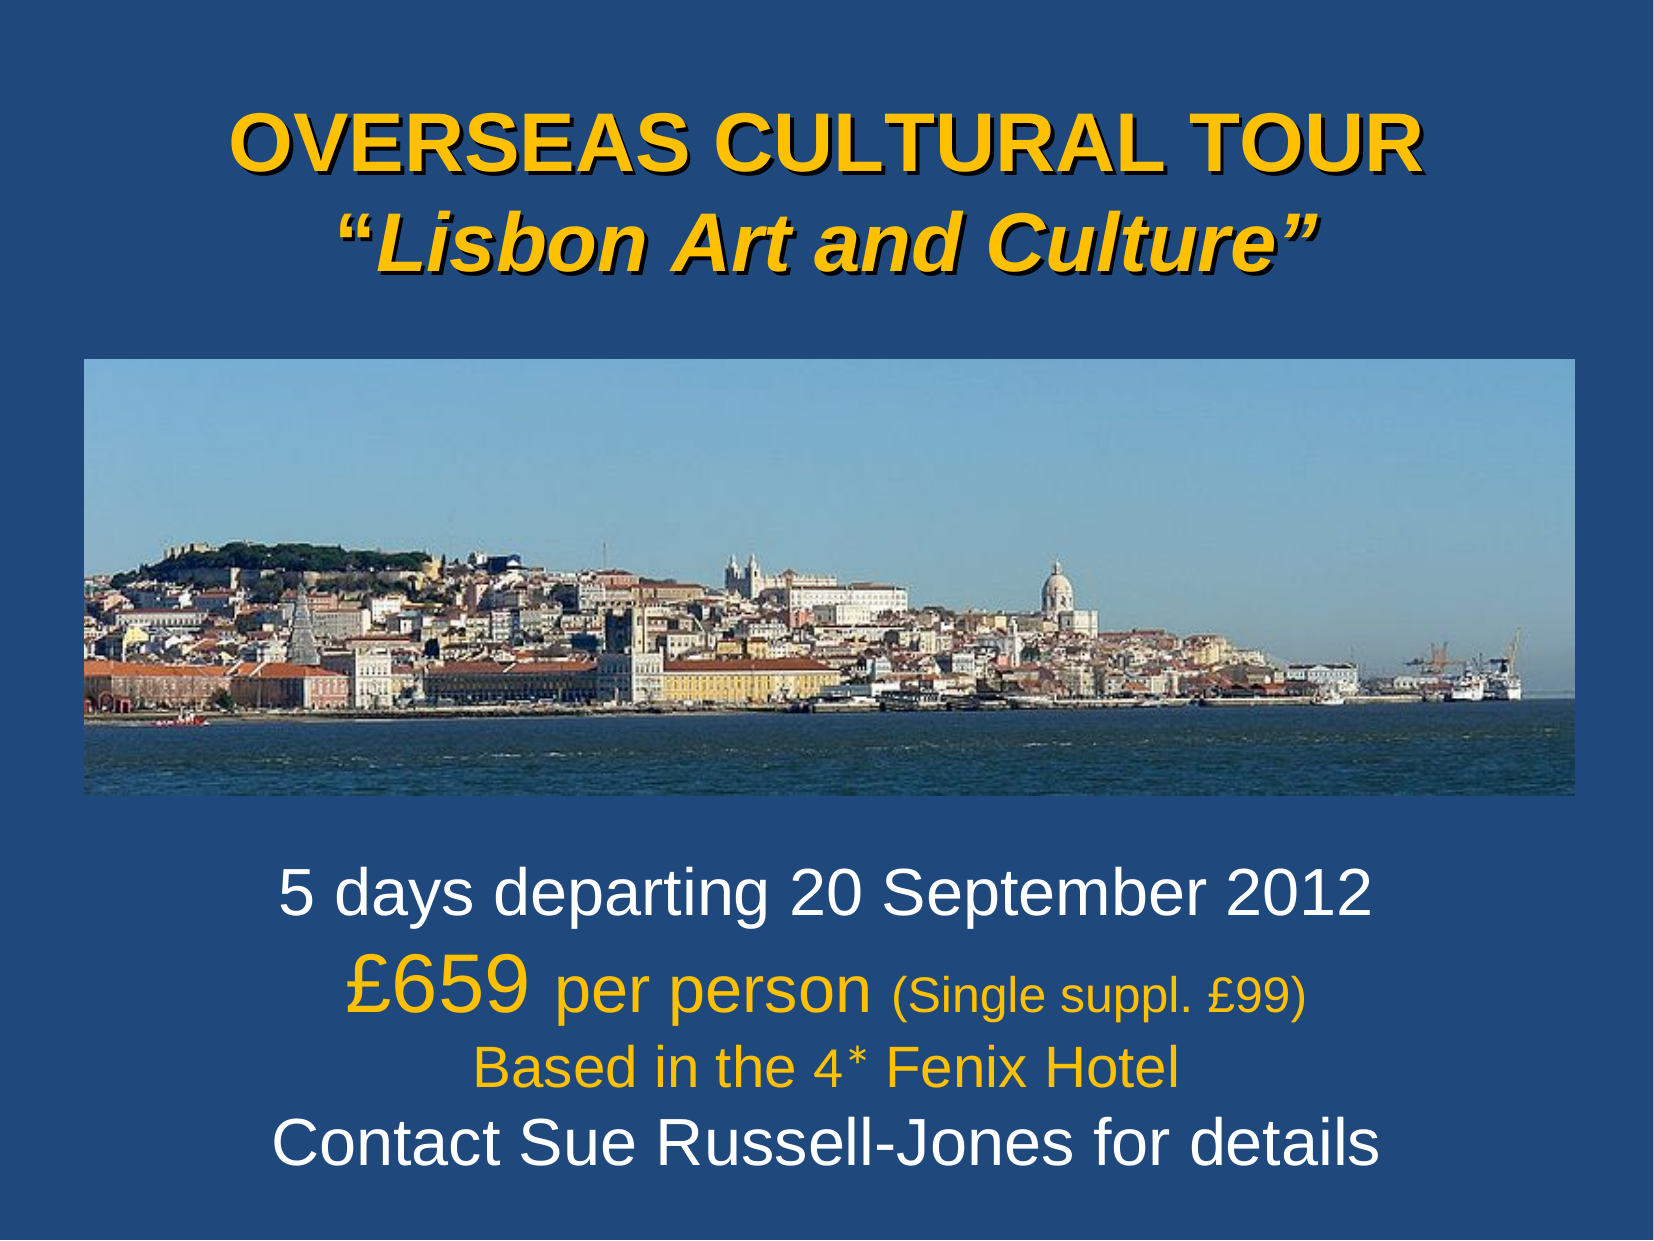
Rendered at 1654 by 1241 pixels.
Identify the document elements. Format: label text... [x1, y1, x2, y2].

picture [84, 359, 1575, 796]
title OVERSEAS CULTURAL TOUR “Lisbon Art and Culture” [0, 69, 1654, 307]
text_box 5 days departing 20 September 2012 £659 per person (Single suppl. £99) Based in the 4* Fenix Hotel Contact Sue Russell-Jones for details [0, 841, 1654, 1222]
